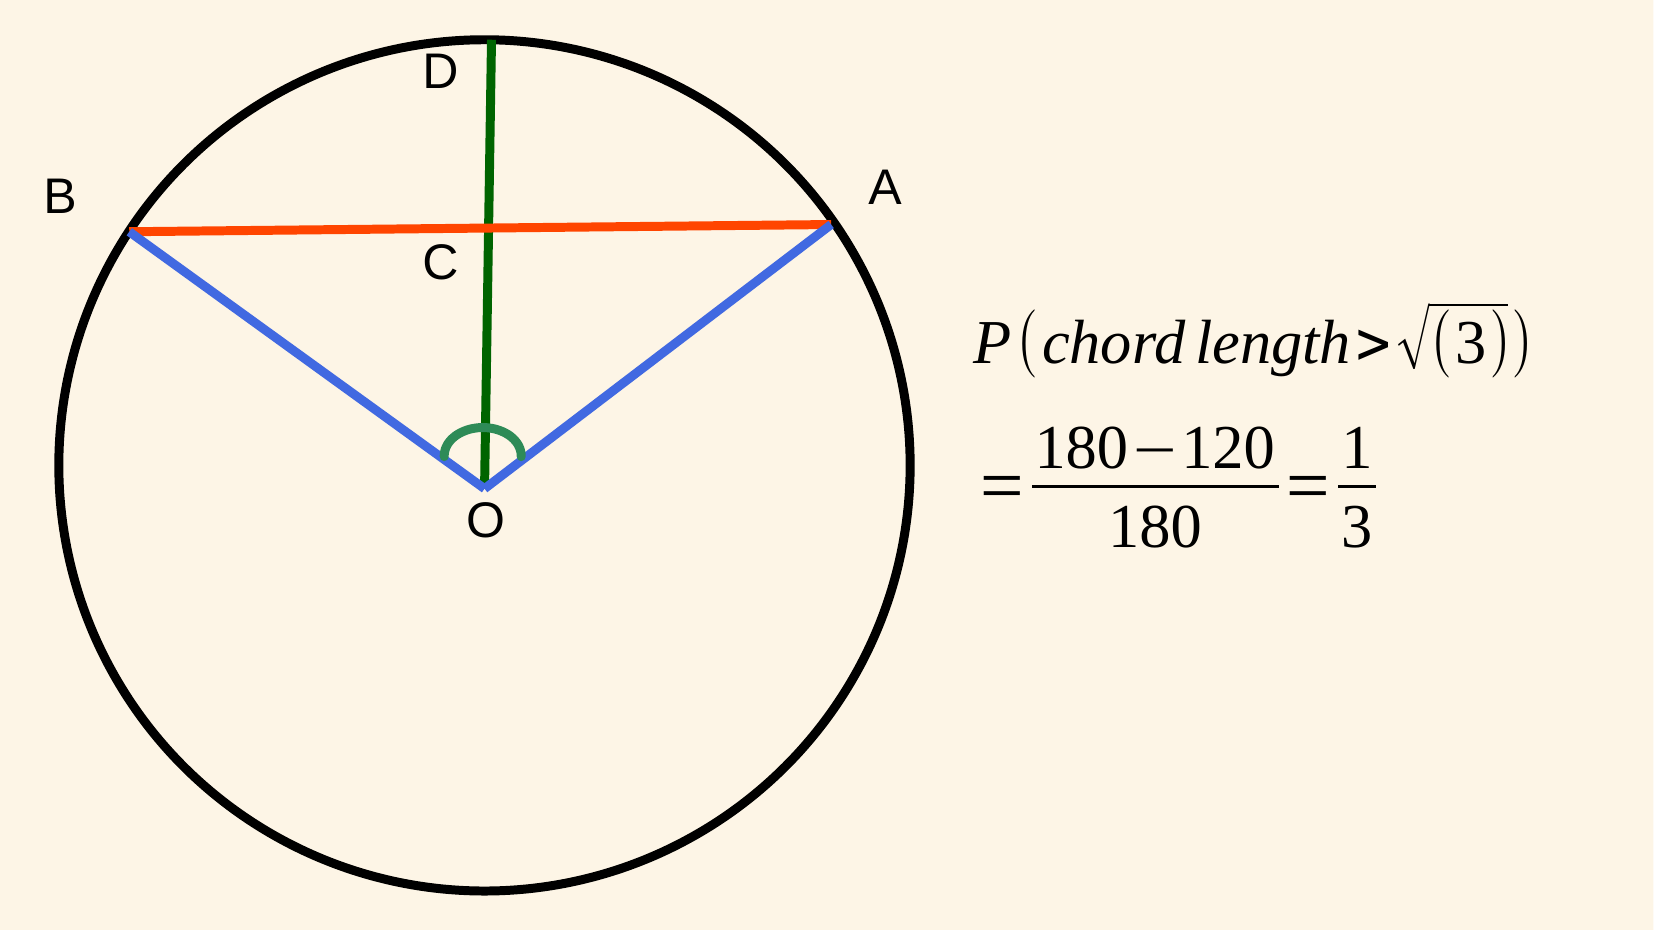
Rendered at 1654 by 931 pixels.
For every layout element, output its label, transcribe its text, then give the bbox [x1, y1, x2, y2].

text_box A [853, 151, 943, 267]
text_box D [407, 36, 550, 119]
text_box C [407, 233, 484, 342]
text_box O [451, 484, 498, 556]
chart [969, 300, 1533, 382]
text_box B [28, 161, 118, 276]
chart [969, 412, 1380, 561]
text_box C [492, 233, 497, 342]
